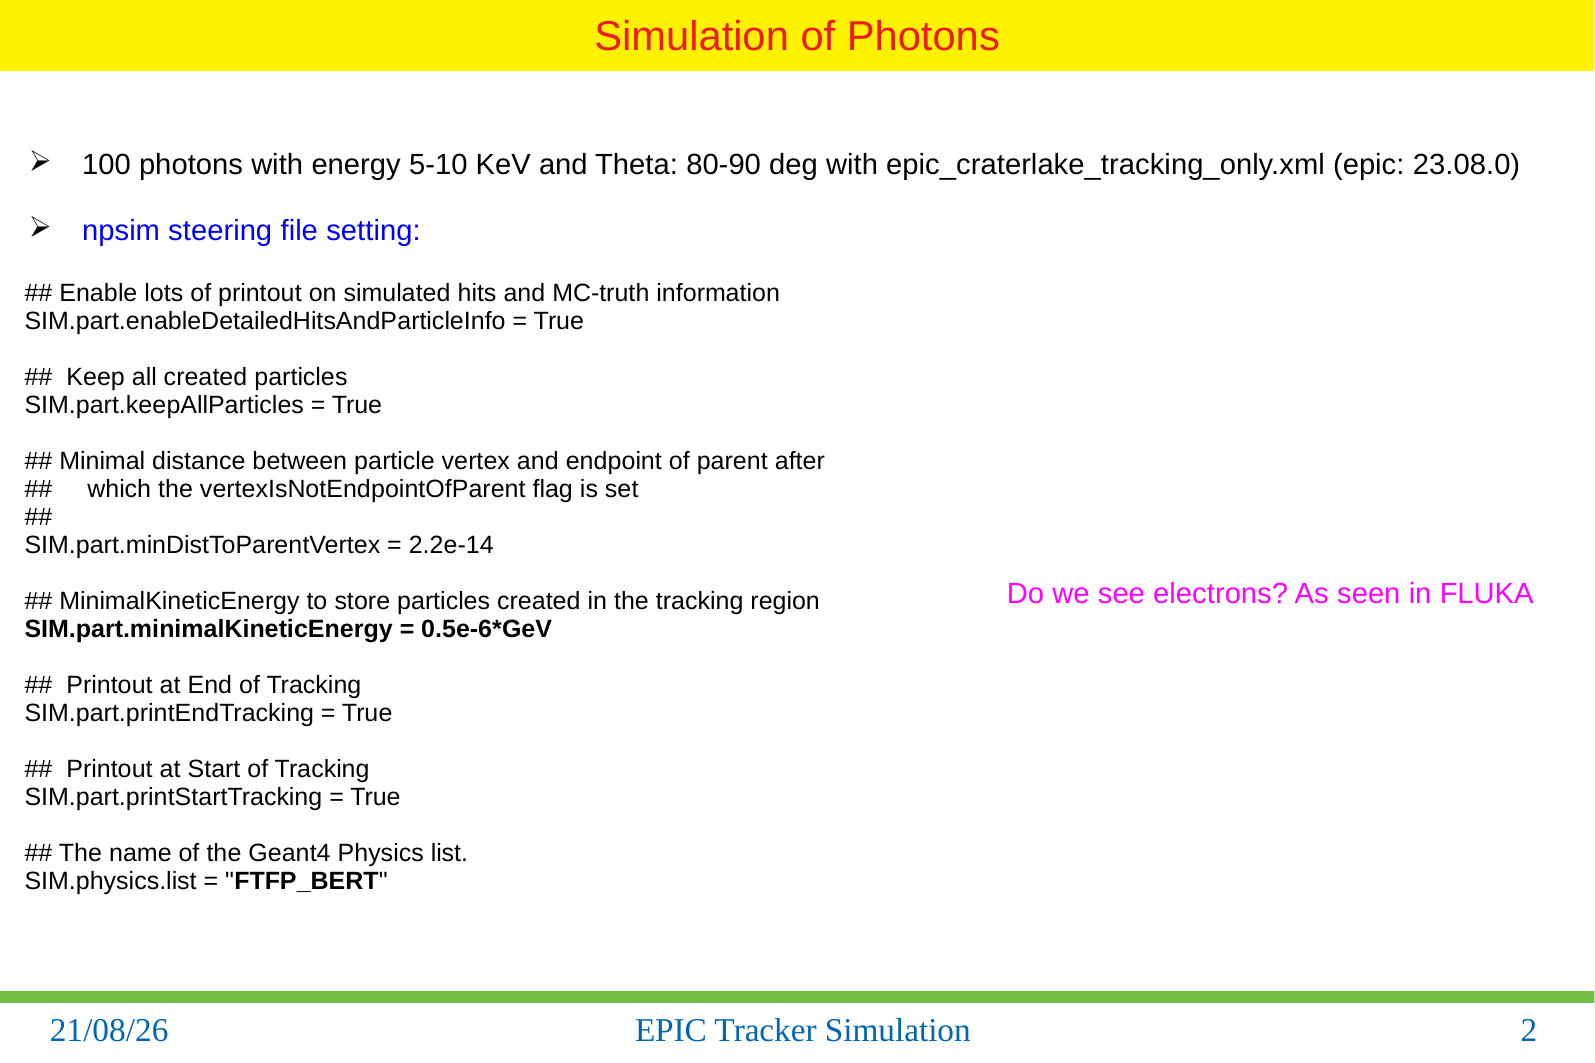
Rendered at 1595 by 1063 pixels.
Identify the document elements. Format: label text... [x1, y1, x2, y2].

text_box ## Enable lots of printout on simulated hits and MC-truth information SIM.part.enableDetailedHitsAndParticleInfo = True ## Keep all created particles SIM.part.keepAllParticles = True ## Minimal distance between particle vertex and endpoint of parent after ## which the vertexIsNotEndpointOfParent flag is set ## SIM.part.minDistToParentVertex = 2.2e-14 ## MinimalKineticEnergy to store particles created in the tracking region SIM.part.minimalKineticEnergy = 0.5e-6*GeV ## Printout at End of Tracking SIM.part.printEndTracking = True ## Printout at Start of Tracking SIM.part.printStartTracking = True ## The name of the Geant4 Physics list. SIM.physics.list = "FTFP_BERT" [9, 271, 1170, 903]
text_box Do we see electrons? As seen in FLUKA [992, 569, 1572, 650]
title Simulation of Photons [0, 0, 1595, 71]
list 100 photons with energy 5-10 KeV and Theta: 80-90 deg with epic_craterlake_tracking_only.xml (epic: 23.08.0) npsim steering file setting: [11, 148, 1583, 986]
